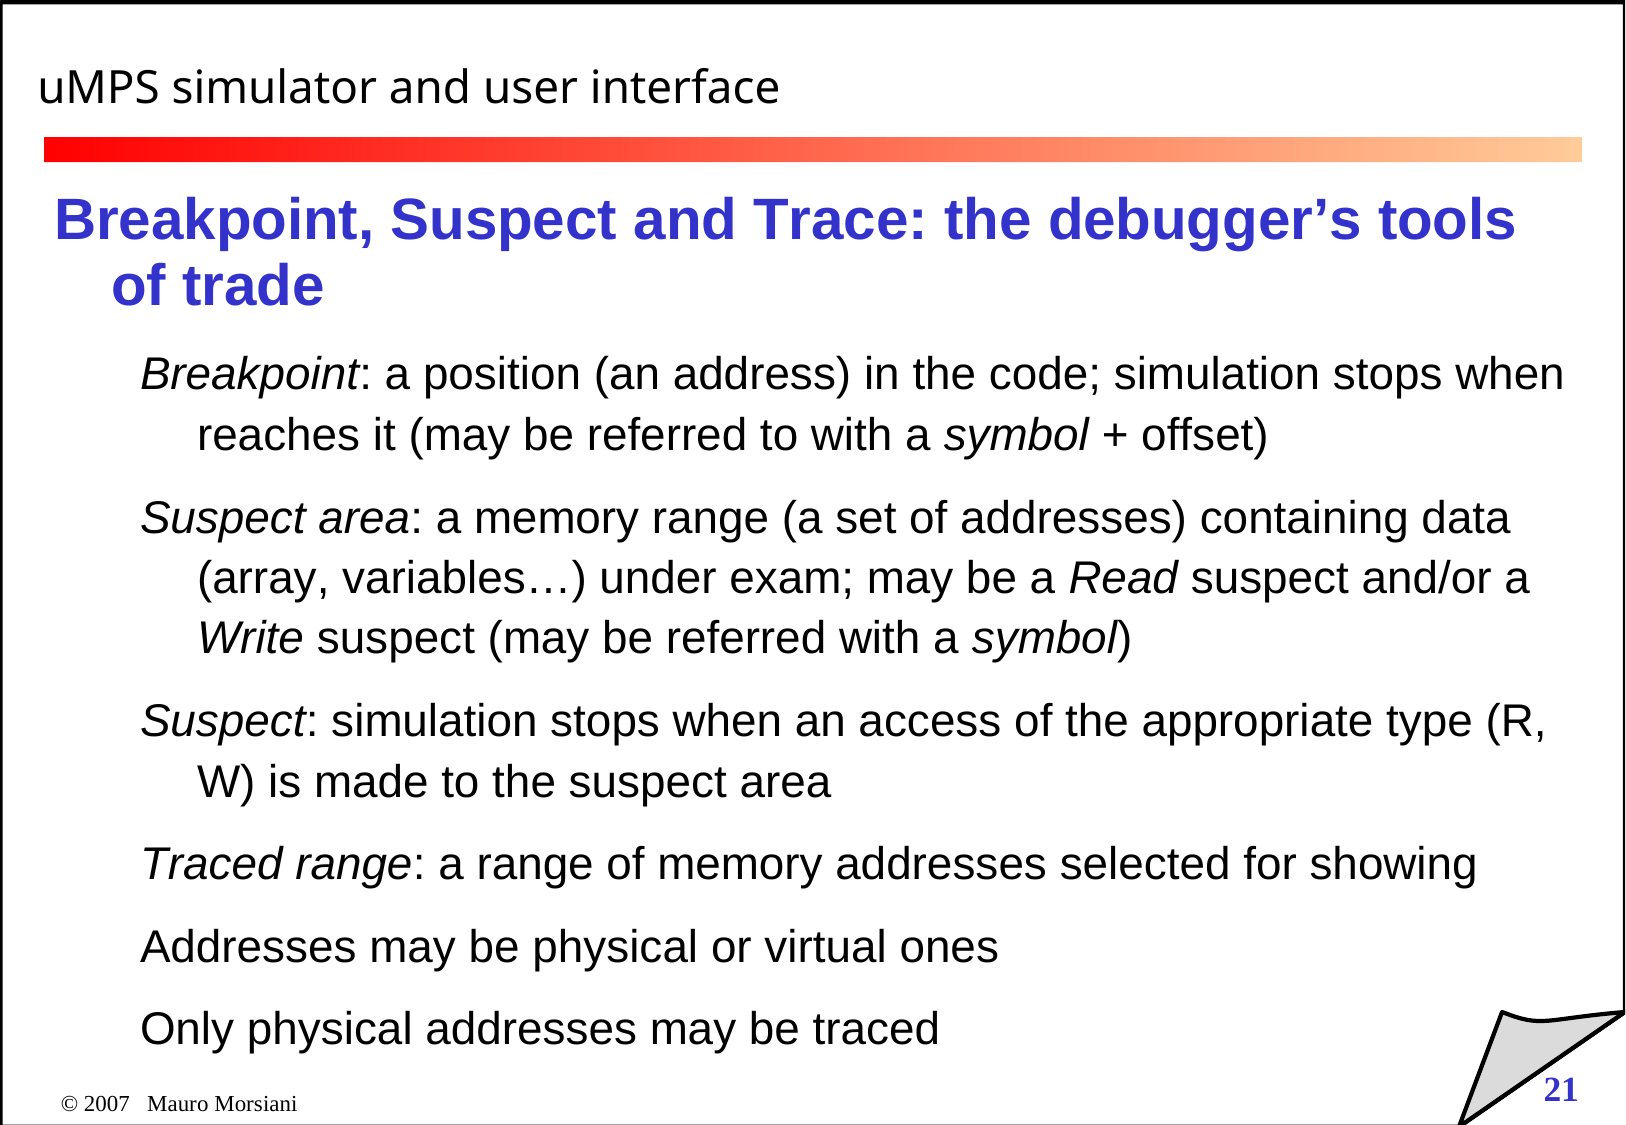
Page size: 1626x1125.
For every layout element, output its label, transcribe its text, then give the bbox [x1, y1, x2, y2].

title uMPS simulator and user interface [37, 44, 1588, 131]
list Breakpoint, Suspect and Trace: the debugger’s tools of trade Breakpoint: a position (an address) in the code; simulation stops when reaches it (may be referred to with a symbol + offset) Suspect area: a memory range (a set of addresses) containing data (array, variables…) under exam; may be a Read suspect and/or a Write suspect (may be referred with a symbol) Suspect: simulation stops when an access of the appropriate type (R, W) is made to the suspect area Traced range: a range of memory addresses selected for showing Addresses may be physical or virtual ones Only physical addresses may be traced [54, 187, 1571, 1124]
